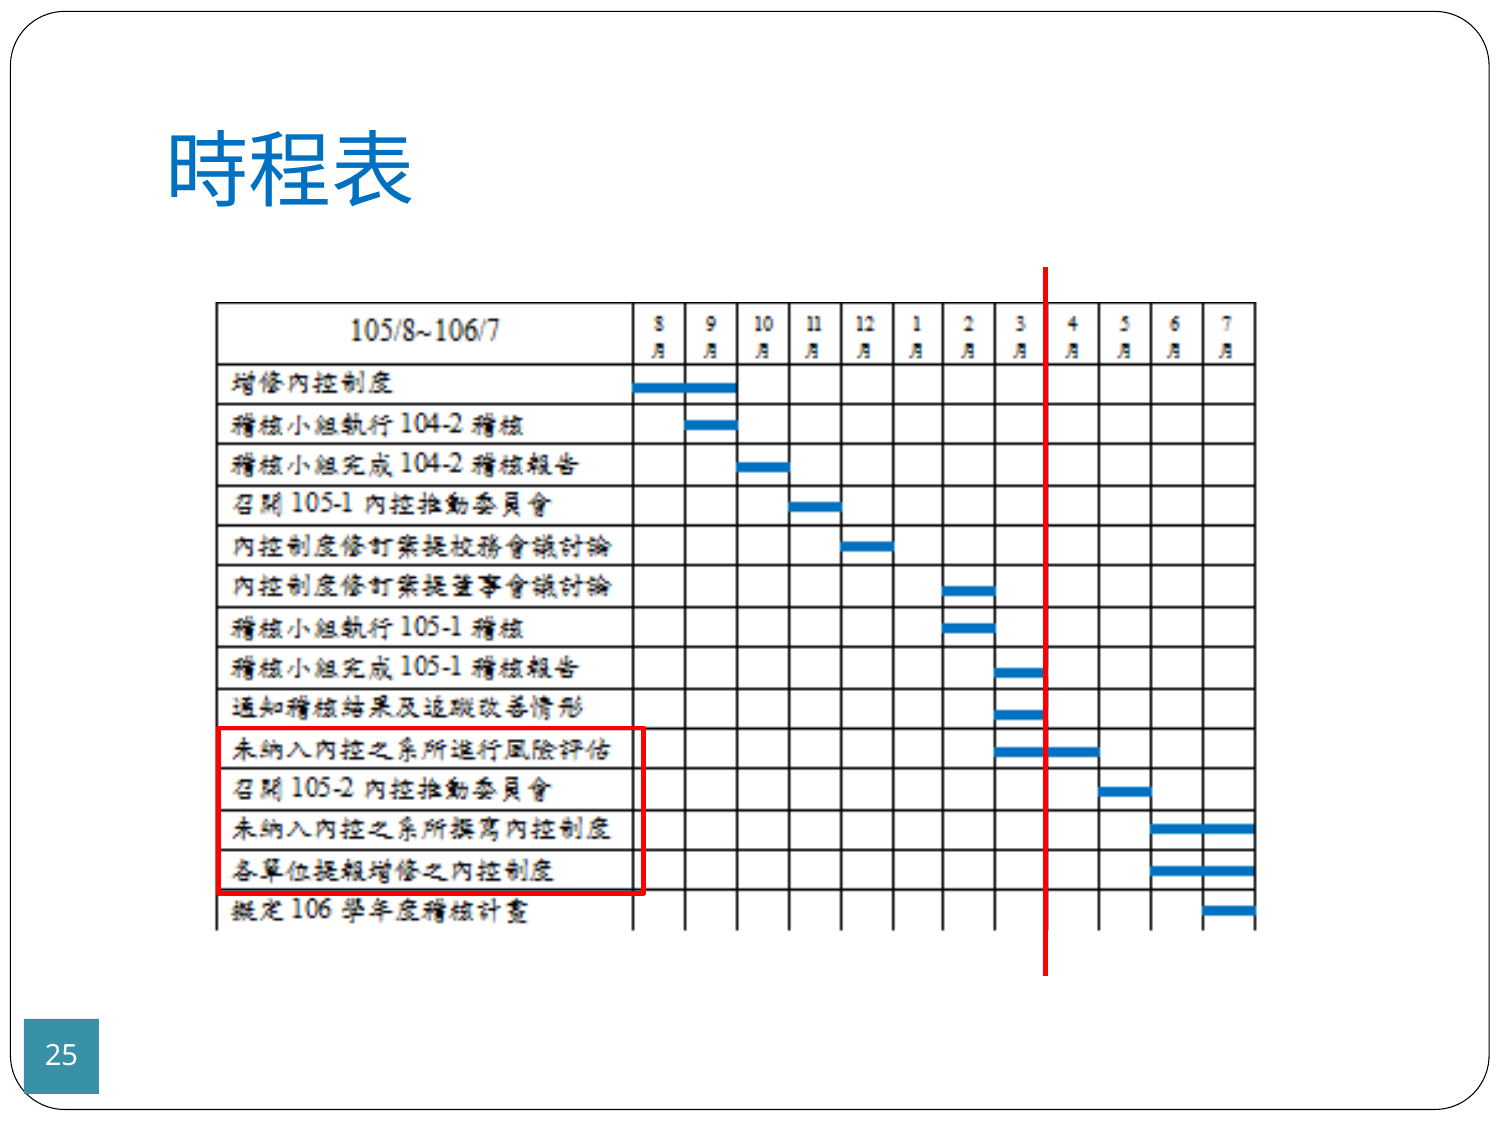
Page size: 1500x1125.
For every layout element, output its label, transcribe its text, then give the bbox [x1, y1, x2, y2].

picture [1048, 302, 1296, 976]
picture [194, 302, 1043, 976]
text_box 25 [23, 1018, 99, 1094]
title 時程表 [150, 45, 1426, 233]
